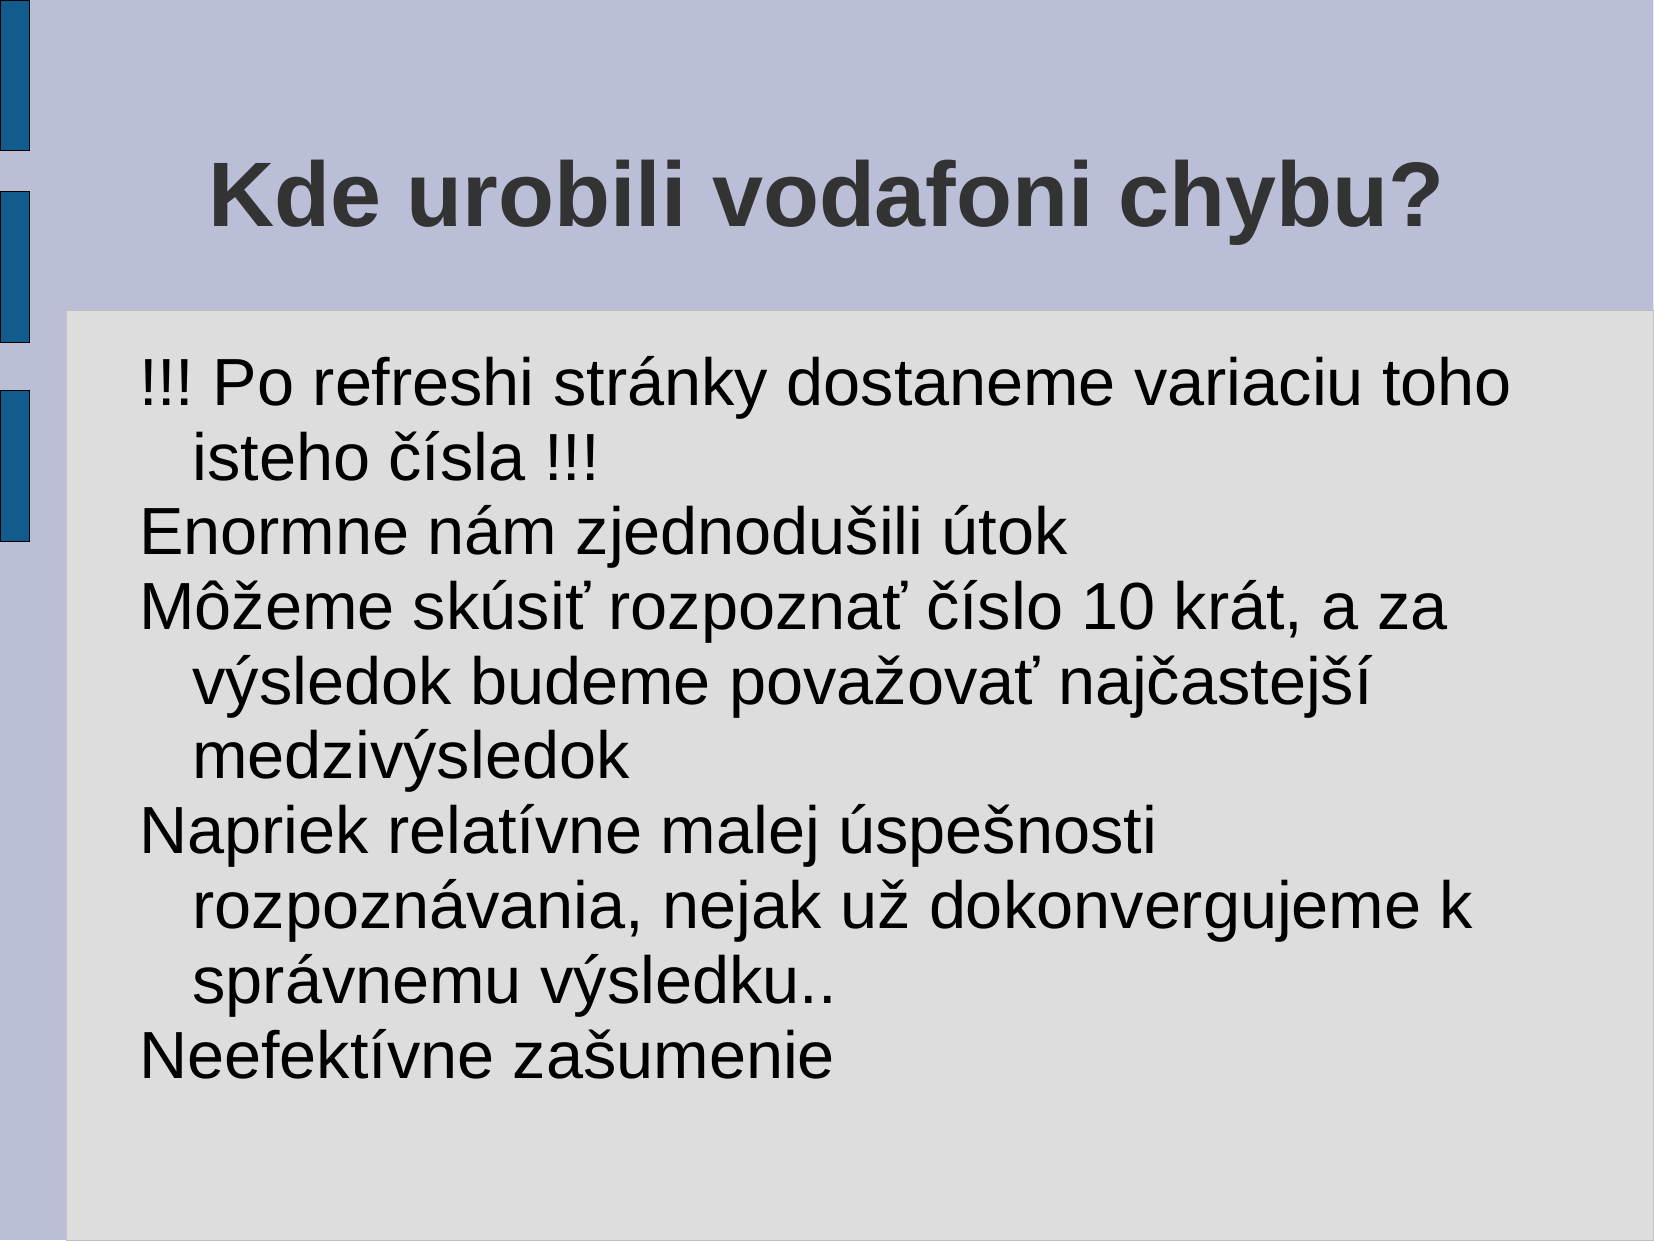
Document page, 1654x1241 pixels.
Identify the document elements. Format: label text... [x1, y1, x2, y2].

list !!! Po refreshi stránky dostaneme variaciu toho isteho čísla !!! Enormne nám zjednodušili útok Môžeme skúsiť rozpoznať číslo 10 krát, a za výsledok budeme považovať najčastejší medzivýsledok Napriek relatívne malej úspešnosti rozpoznávania, nejak už dokonvergujeme k správnemu výsledku.. Neefektívne zašumenie [121, 344, 1534, 1127]
title Kde urobili vodafoni chybu? [121, 91, 1534, 299]
